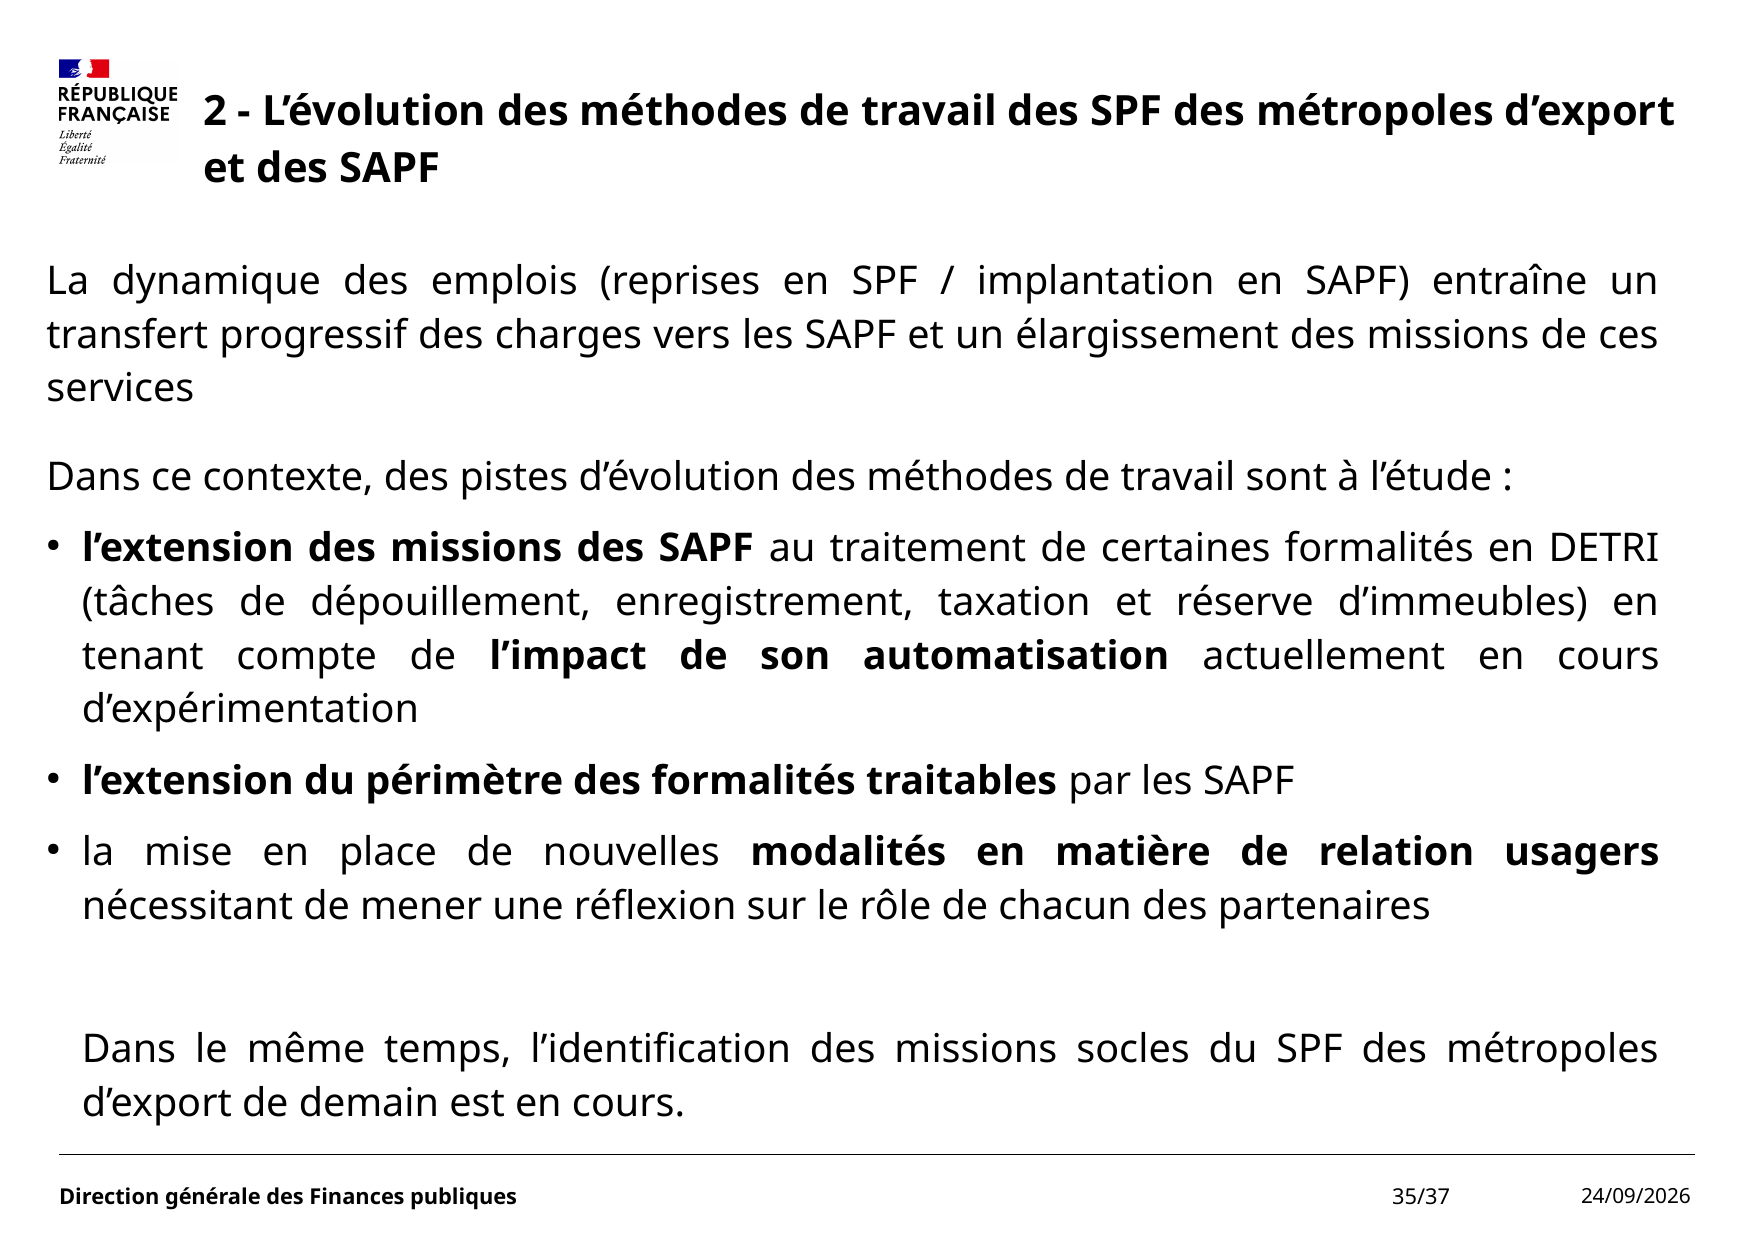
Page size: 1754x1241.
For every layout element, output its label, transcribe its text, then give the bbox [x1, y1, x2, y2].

text_box La dynamique des emplois (reprises en SPF / implantation en SAPF) entraîne un transfert progressif des charges vers les SAPF et un élargissement des missions de ces services Dans ce contexte, des pistes d’évolution des méthodes de travail sont à l’étude : l’extension des missions des SAPF au traitement de certaines formalités en DETRI (tâches de dépouillement, enregistrement, taxation et réserve d’immeubles) en tenant compte de l’impact de son automatisation actuellement en cours d’expérimentation l’extension du périmètre des formalités traitables par les SAPF la mise en place de nouvelles modalités en matière de relation usagers nécessitant de mener une réflexion sur le rôle de chacun des partenaires Dans le même temps, l’identification des missions socles du SPF des métropoles d’export de demain est en cours. [30, 243, 1677, 1107]
text_box 2 - L’évolution des méthodes de travail des SPF des métropoles d’export et des SAPF [188, 73, 1697, 190]
picture [59, 59, 178, 164]
